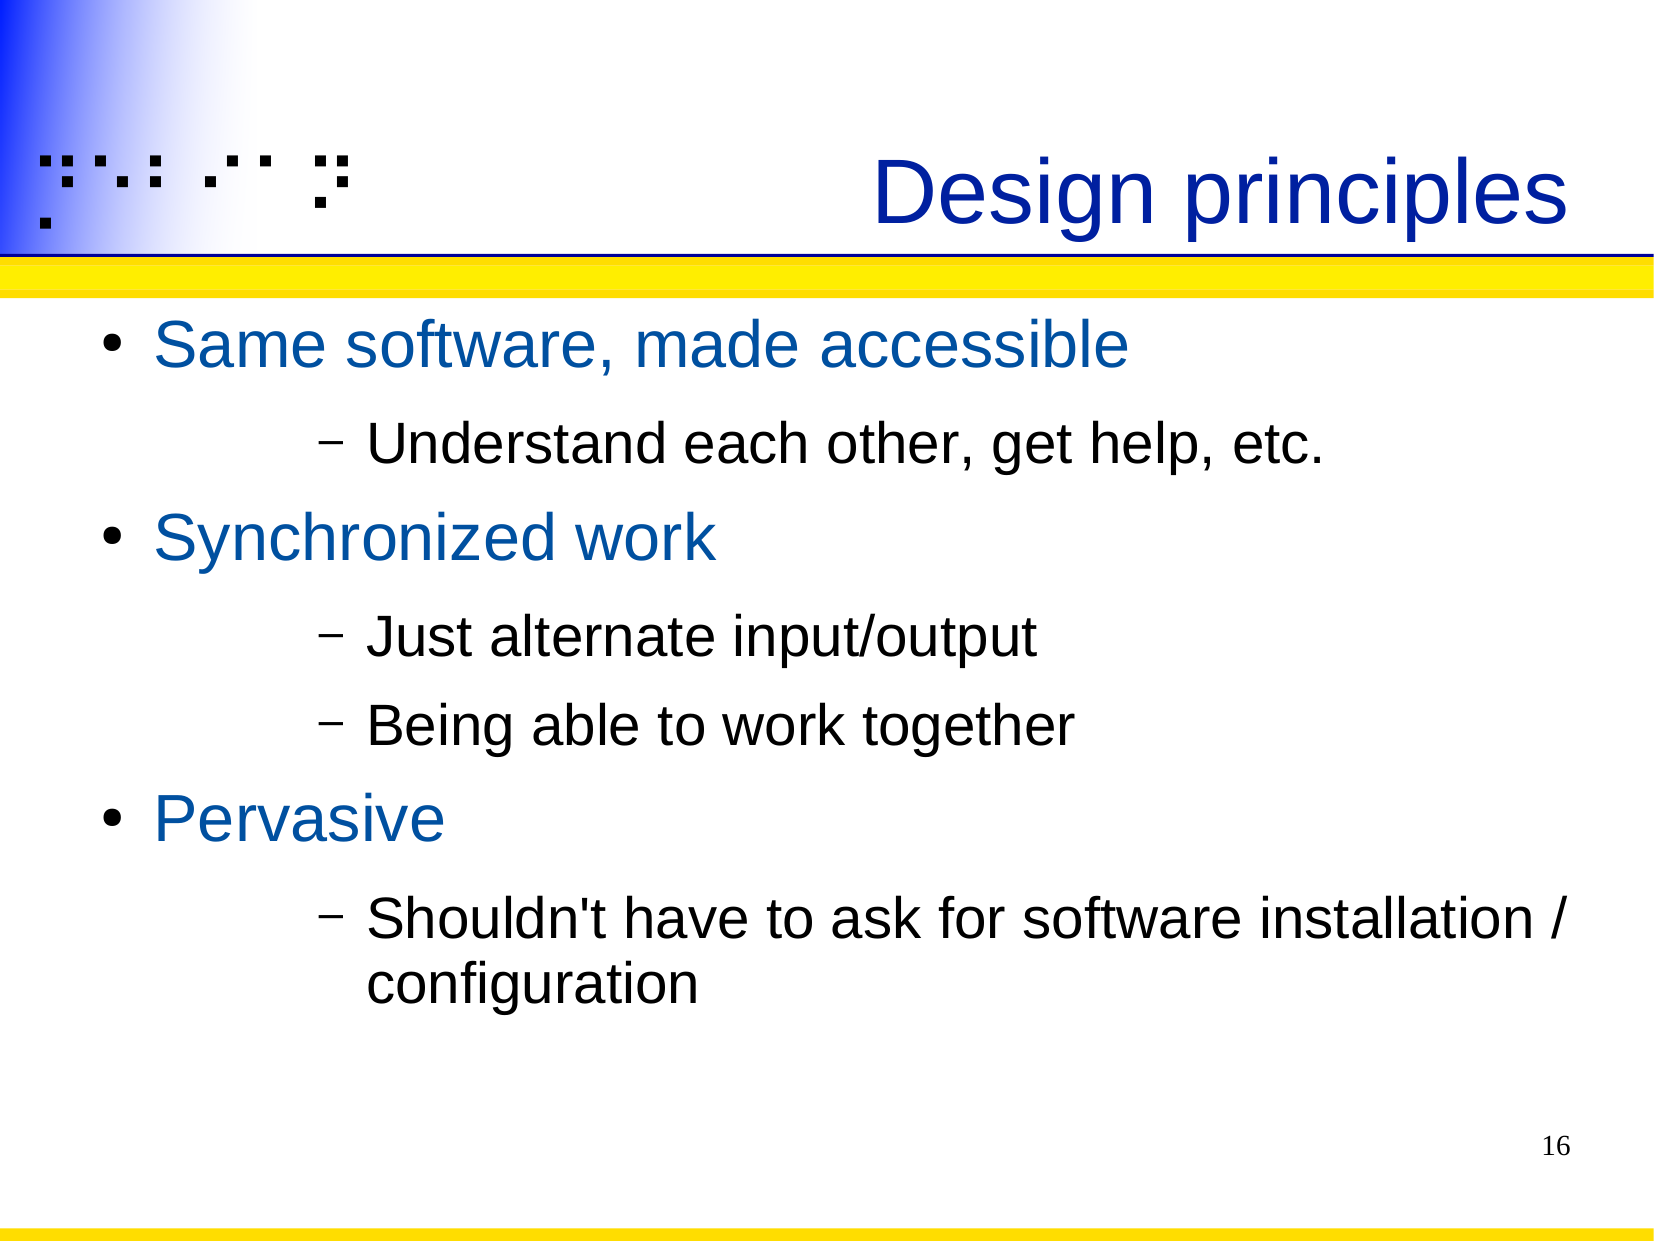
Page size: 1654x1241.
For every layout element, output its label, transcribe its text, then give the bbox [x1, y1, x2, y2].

title Design principles [372, 126, 1571, 257]
list Same software, made accessible Understand each other, get help, etc. Synchronized work Just alternate input/output Being able to work together Pervasive Shouldn't have to ask for software installation / configuration [82, 307, 1571, 1126]
